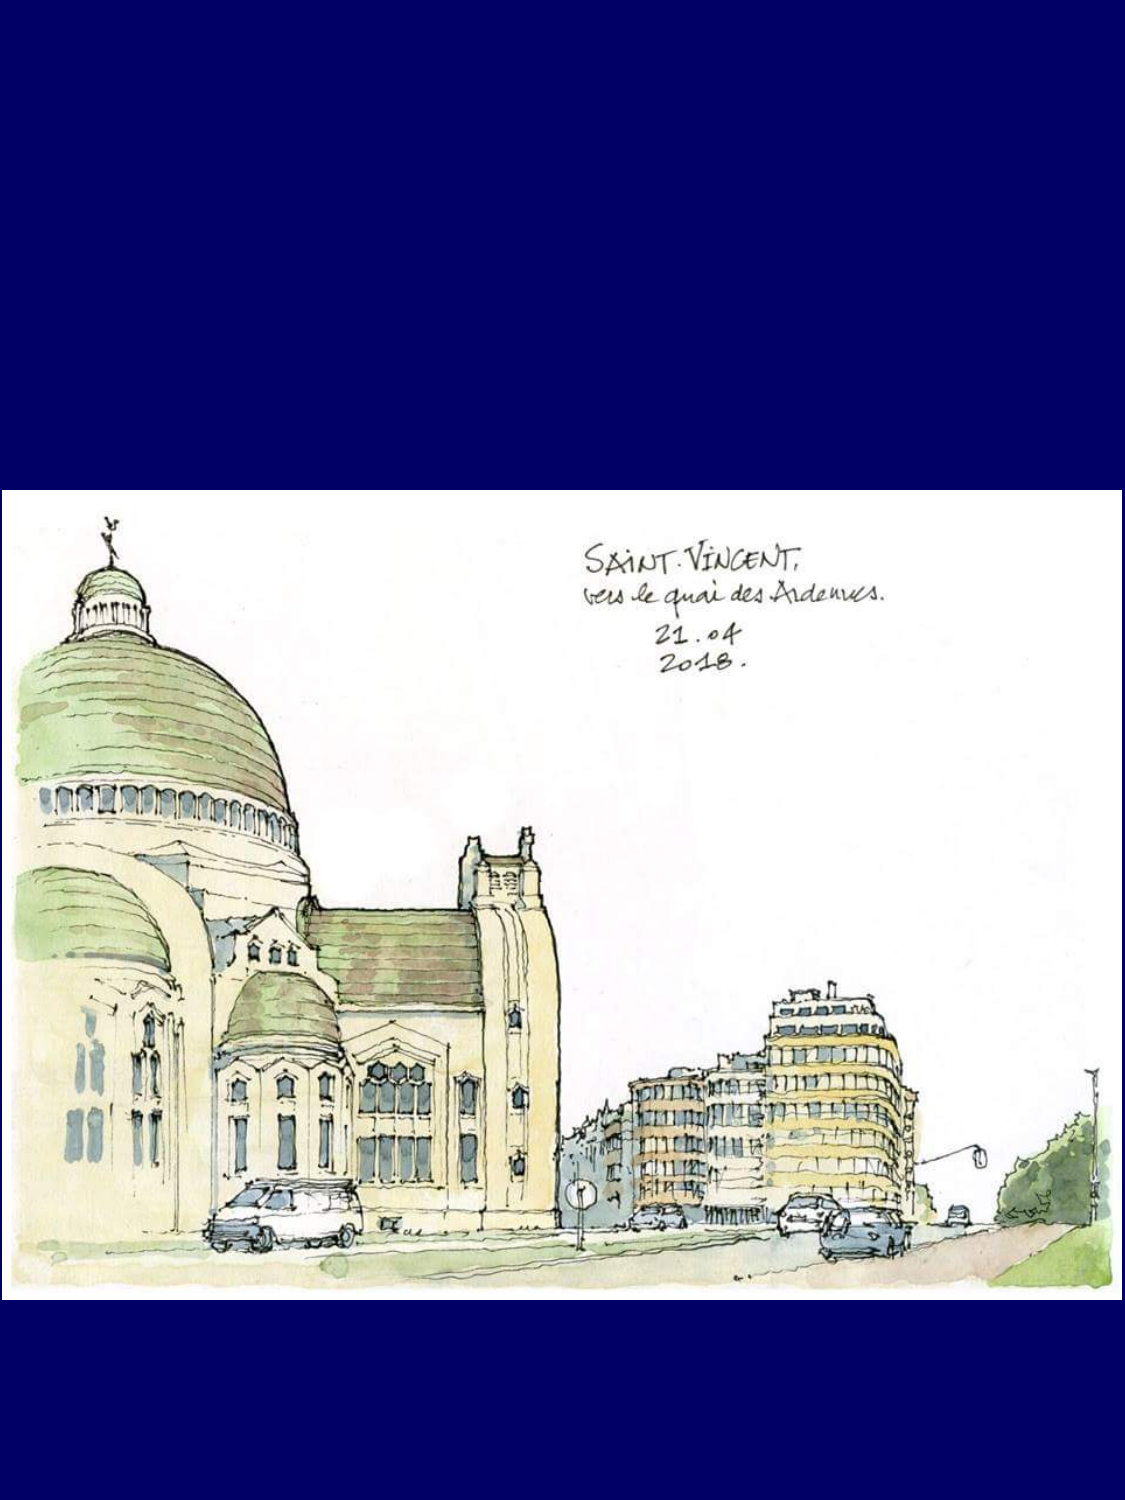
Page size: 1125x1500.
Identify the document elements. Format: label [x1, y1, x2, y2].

picture [2, 490, 1122, 1300]
